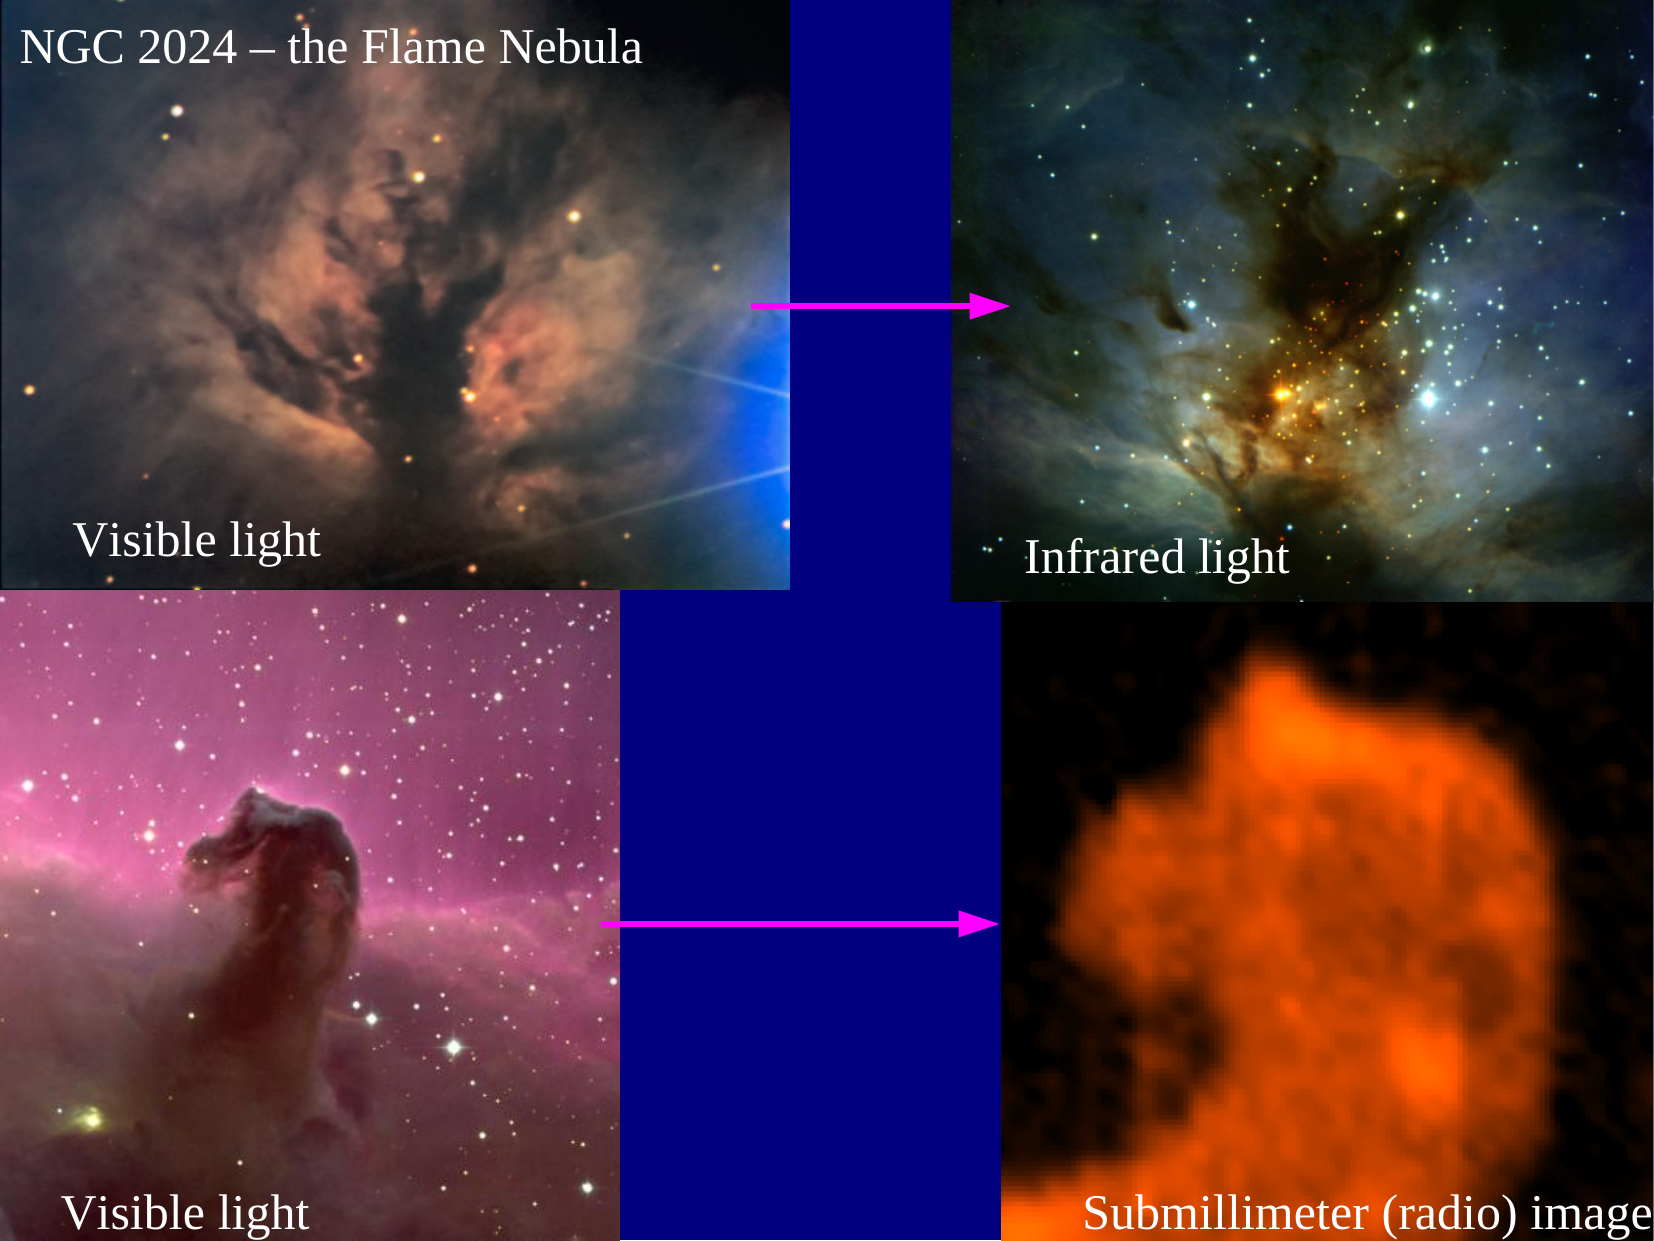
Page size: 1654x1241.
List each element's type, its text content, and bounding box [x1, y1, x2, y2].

picture [951, 0, 1654, 1241]
picture [0, 0, 790, 1241]
text_box Visible light [72, 512, 322, 568]
text_box Submillimeter (radio) image [1082, 1184, 1654, 1241]
text_box Visible light [60, 1184, 311, 1241]
text_box Infrared light [1024, 528, 1291, 585]
text_box NGC 2024 – the Flame Nebula [19, 19, 644, 75]
